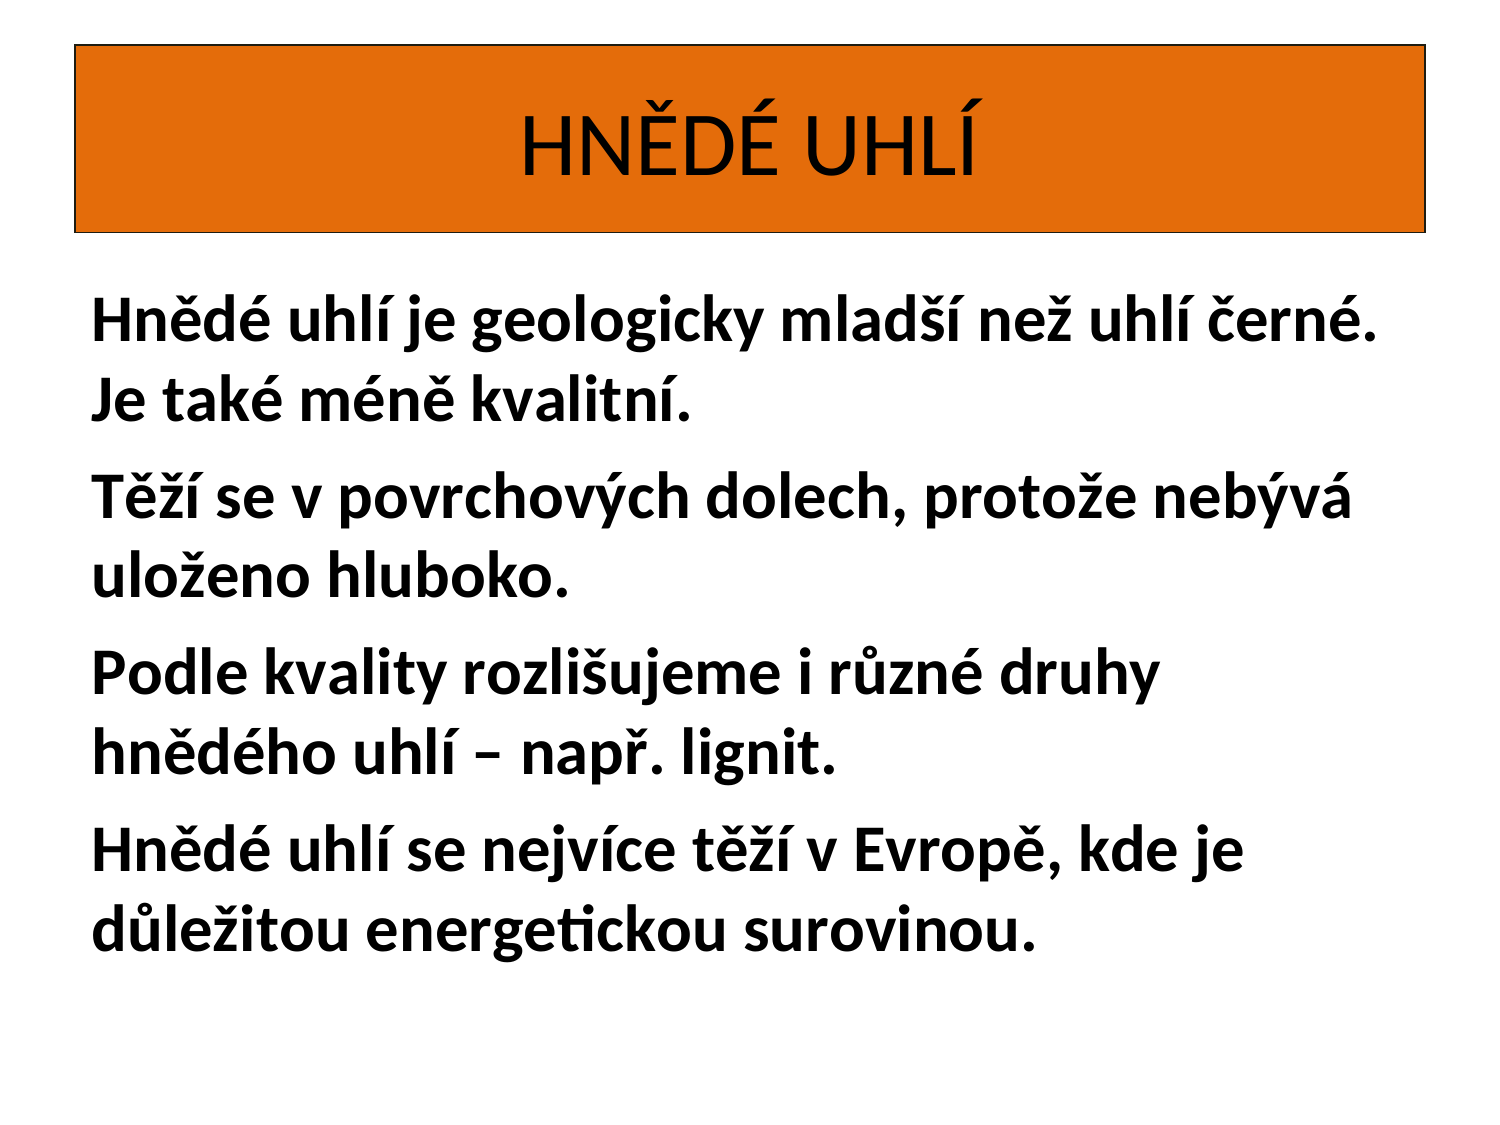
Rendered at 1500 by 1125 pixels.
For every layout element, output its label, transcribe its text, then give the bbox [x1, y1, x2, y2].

text_box Hnědé uhlí je geologicky mladší než uhlí černé. Je také méně kvalitní. Těží se v povrchových dolech, protože nebývá uloženo hluboko. Podle kvality rozlišujeme i různé druhy hnědého uhlí – např. lignit. Hnědé uhlí se nejvíce těží v Evropě, kde je důležitou energetickou surovinou. [76, 267, 1427, 1069]
text_box HNĚDÉ UHLÍ [75, 45, 1426, 233]
